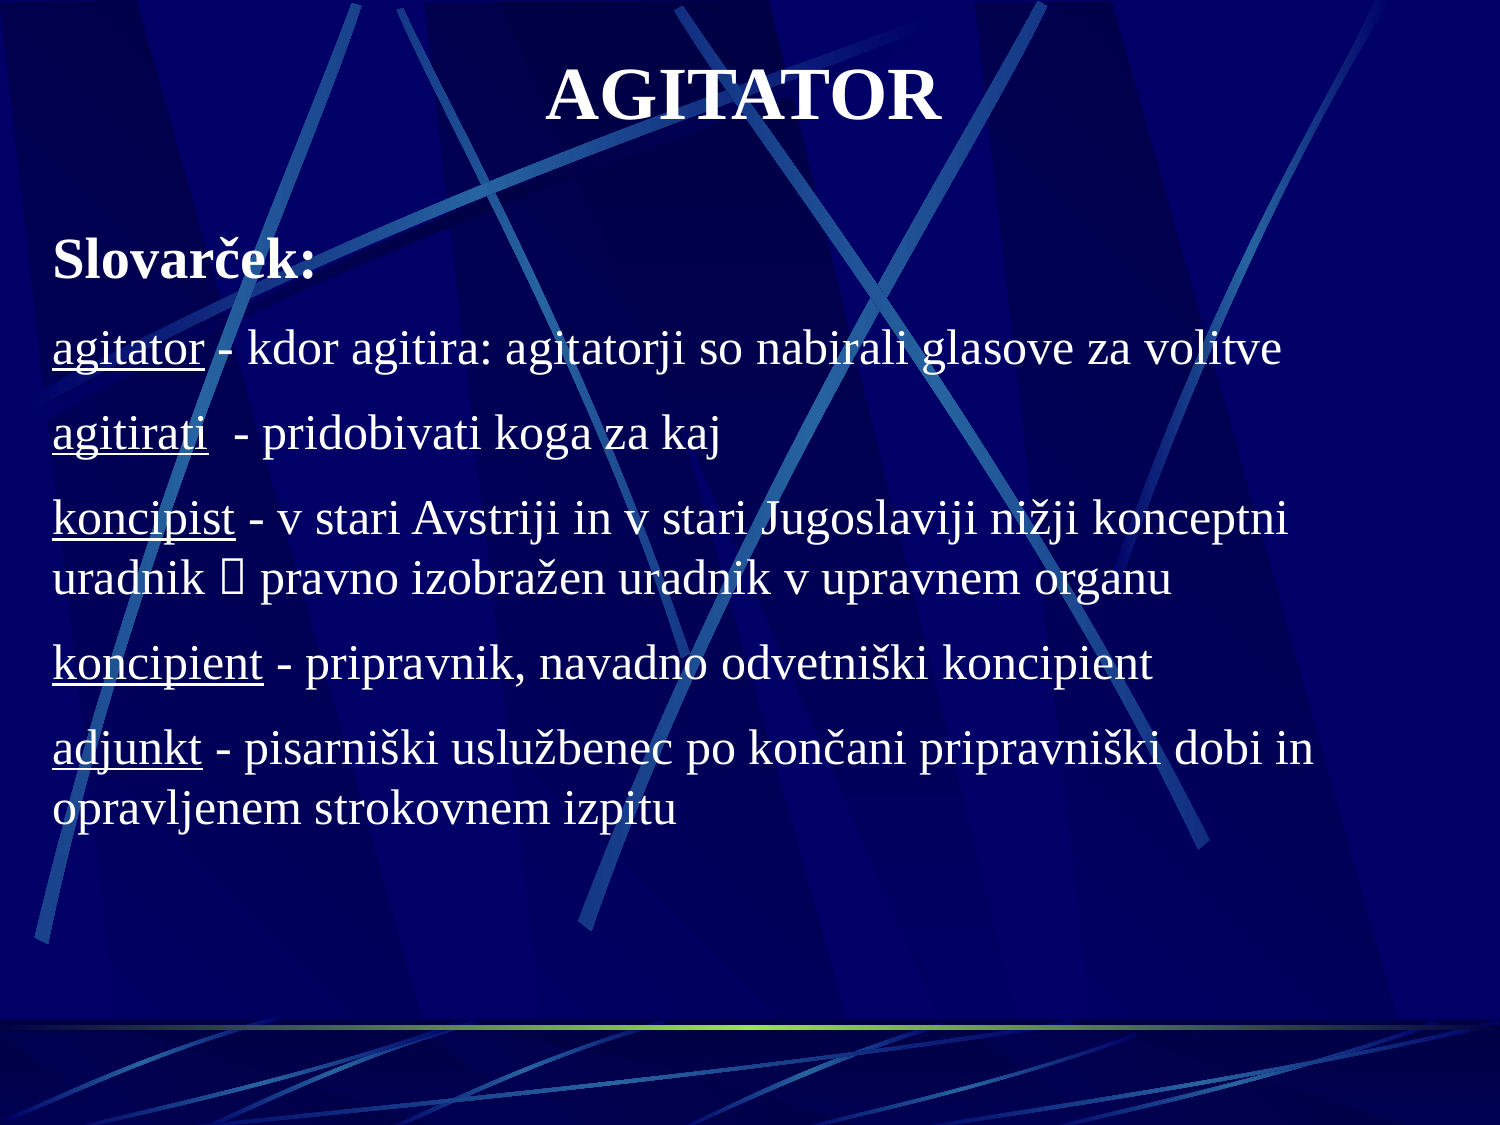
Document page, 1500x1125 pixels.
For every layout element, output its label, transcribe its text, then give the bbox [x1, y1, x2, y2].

text_box Slovarček: agitator - kdor agitira: agitatorji so nabirali glasove za volitve agitirati - pridobivati koga za kaj koncipist - v stari Avstriji in v stari Jugoslaviji nižji konceptni uradnik  pravno izobražen uradnik v upravnem organu koncipient - pripravnik, navadno odvetniški koncipient adjunkt - pisarniški uslužbenec po končani pripravniški dobi in opravljenem strokovnem izpitu [37, 212, 1425, 843]
text_box AGITATOR [50, 37, 1438, 143]
